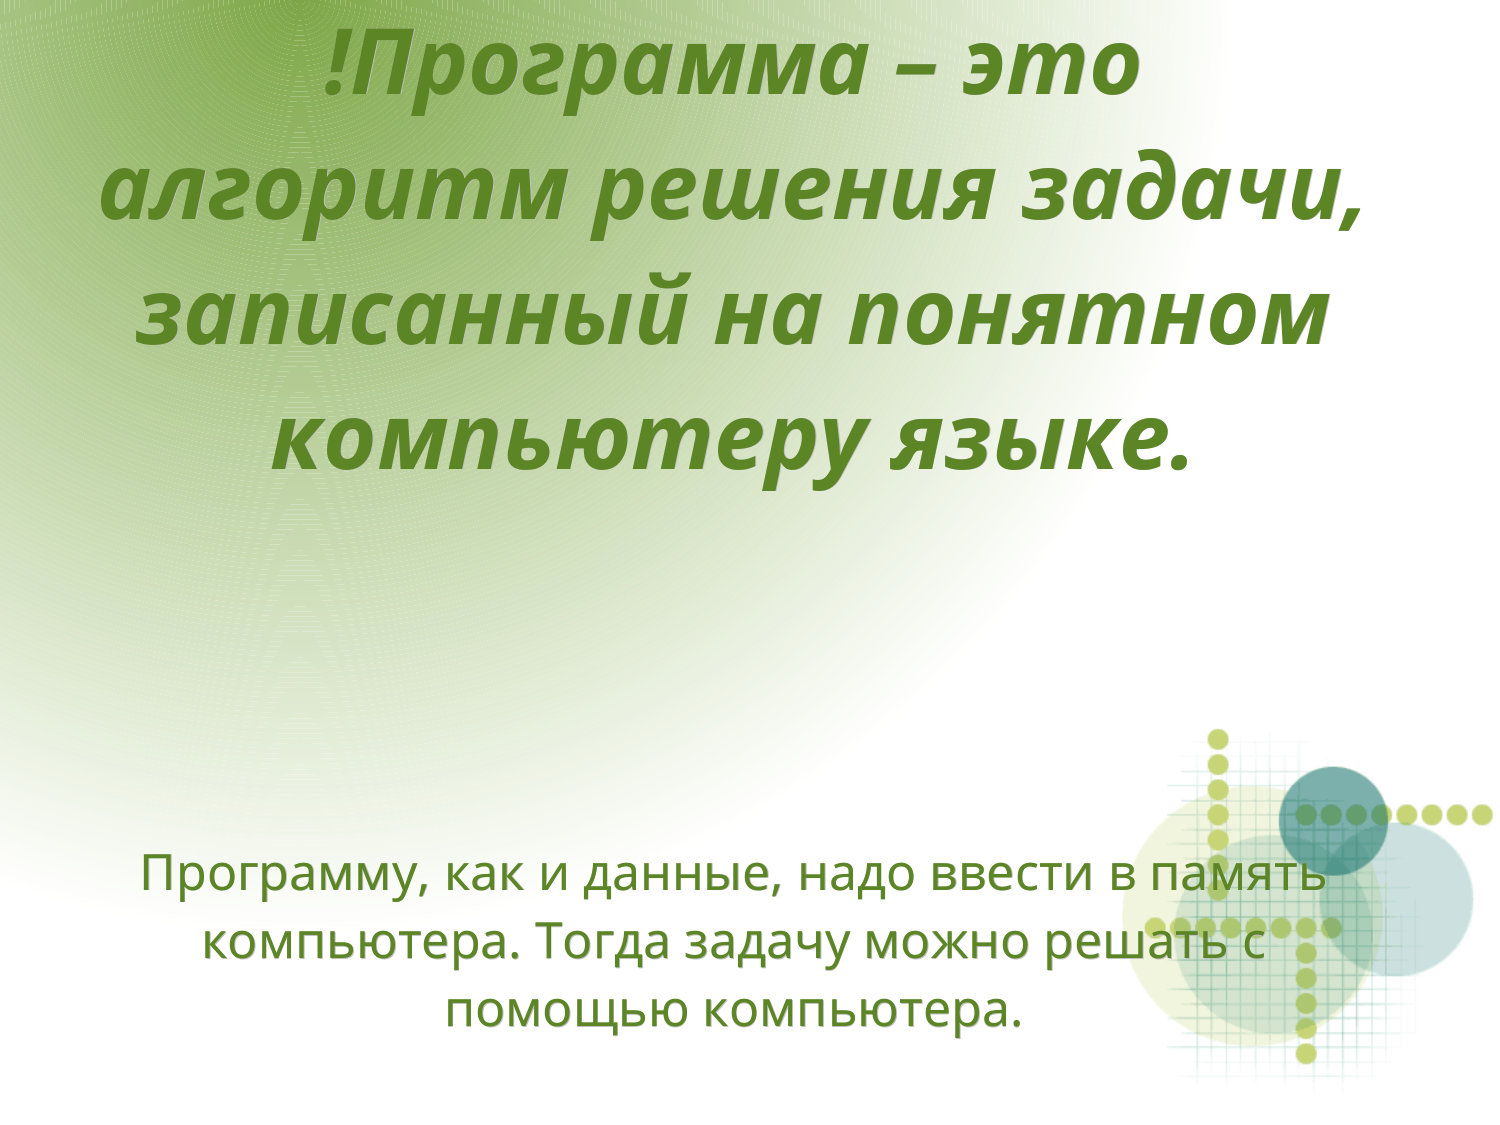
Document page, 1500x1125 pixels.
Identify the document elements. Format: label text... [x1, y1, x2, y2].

title !Программа – это алгоритм решения задачи, записанный на понятном компьютеру языке. Программу, как и данные, надо ввести в память компьютера. Тогда задачу можно решать с помощью компьютера. [64, 0, 1404, 1125]
picture [1404, 718, 1500, 1098]
